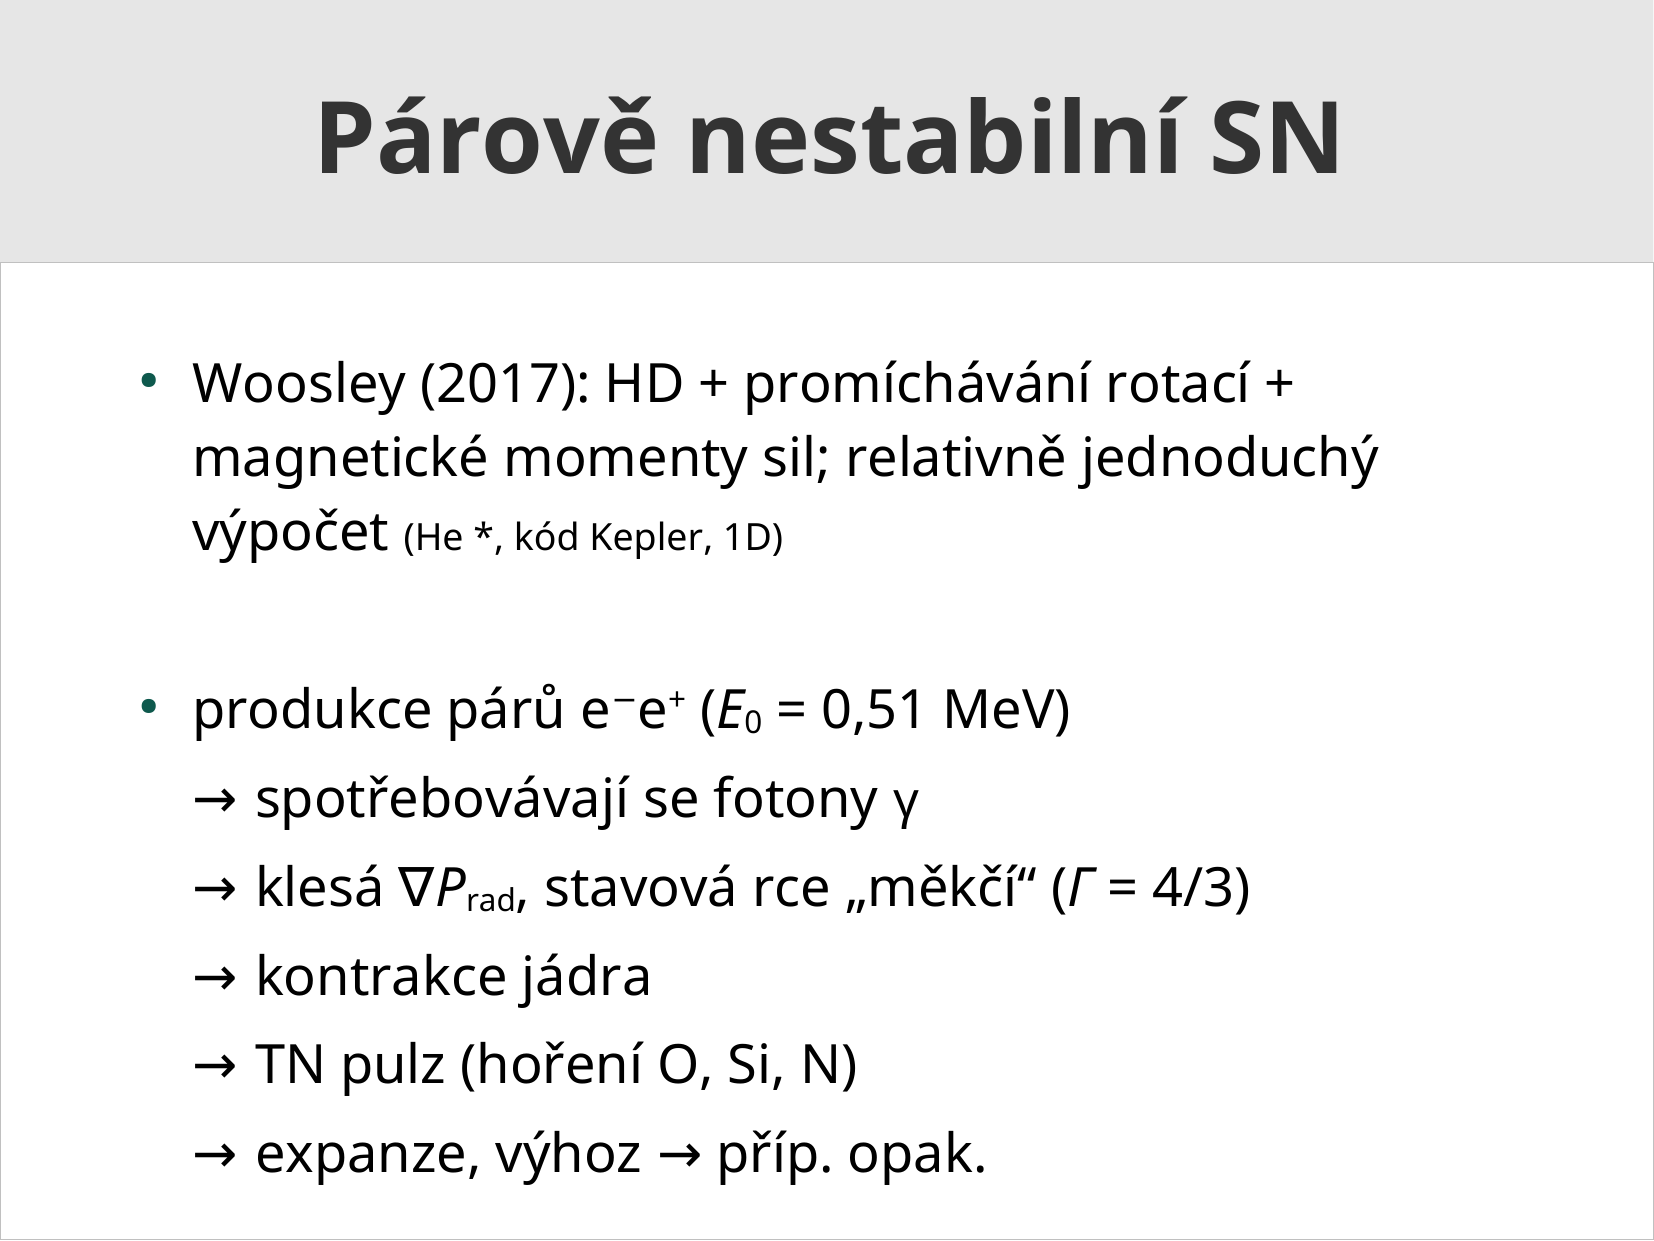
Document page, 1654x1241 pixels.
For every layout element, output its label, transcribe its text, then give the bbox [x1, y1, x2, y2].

list Woosley (2017): HD + promíchávání rotací + magnetické momenty sil; relativně jednoduchý výpočet (He *, kód Kepler, 1D) produkce párů e−e+ (E0 = 0,51 MeV) → spotřebovávají se fotony γ → klesá ∇Prad, stavová rce „měkčí“ (Г = 4/3) → kontrakce jádra → TN pulz (hoření O, Si, N) → expanze, výhoz → příp. opak. [121, 344, 1534, 1066]
title Párově nestabilní SN [124, 31, 1537, 239]
